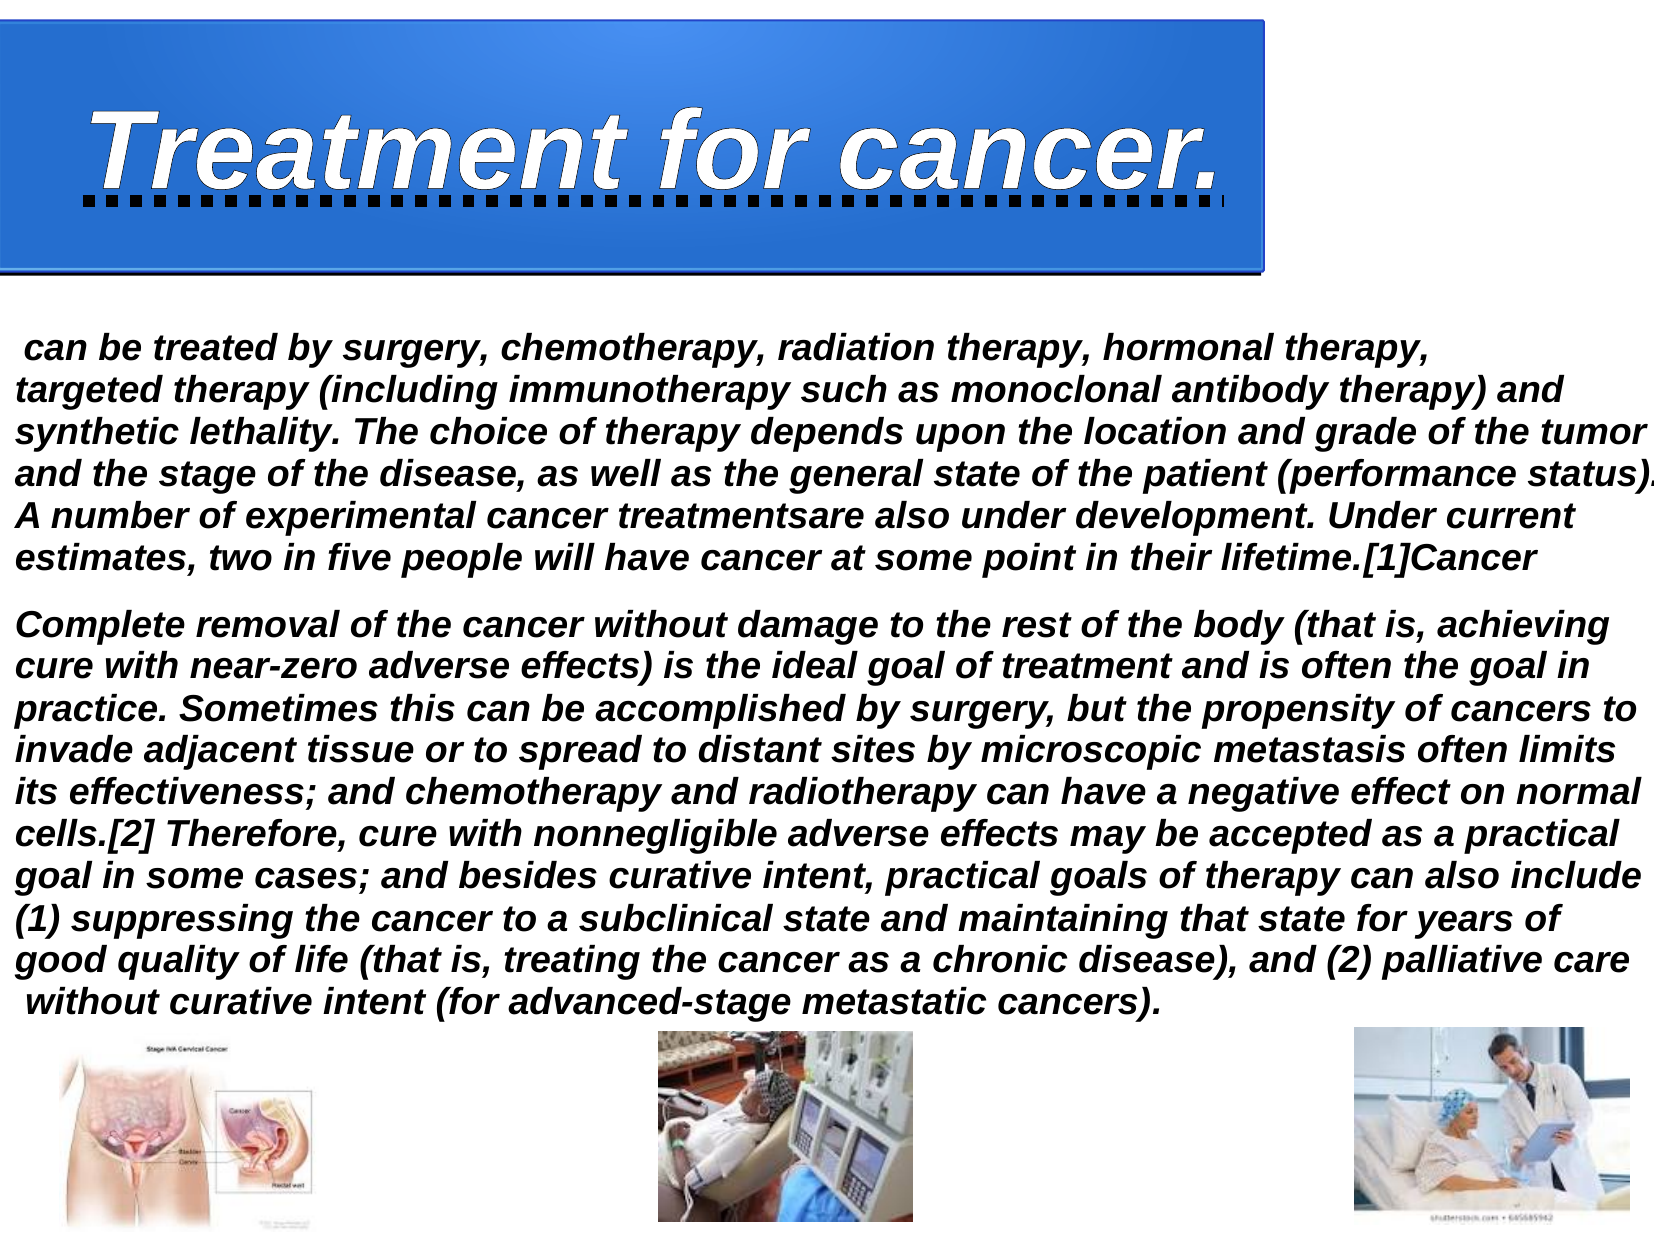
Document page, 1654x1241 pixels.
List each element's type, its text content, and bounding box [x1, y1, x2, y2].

text_box can be treated by surgery, chemotherapy, radiation therapy, hormonal therapy, targeted therapy (including immunotherapy such as monoclonal antibody therapy) and synthetic lethality. The choice of therapy depends upon the location and grade of the tumor and the stage of the disease, as well as the general state of the patient (performance status). A number of experimental cancer treatmentsare also under development. Under current estimates, two in five people will have cancer at some point in their lifetime.[1]Cancer Complete removal of the cancer without damage to the rest of the body (that is, achieving cure with near-zero adverse effects) is the ideal goal of treatment and is often the goal in practice. Sometimes this can be accomplished by surgery, but the propensity of cancers to invade adjacent tissue or to spread to distant sites by microscopic metastasis often limits its effectiveness; and chemotherapy and radiotherapy can have a negative effect on normal cells.[2] Therefore, cure with nonnegligible adverse effects may be accepted as a practical goal in some cases; and besides curative intent, practical goals of therapy can also include (1) suppressing the cancer to a subclinical state and maintaining that state for years of good quality of life (that is, treating the cancer as a chronic disease), and (2) palliative care without curative intent (for advanced-stage metastatic cancers). [0, 318, 1654, 1079]
picture [658, 1031, 913, 1222]
picture [59, 1033, 319, 1232]
title Treatment for cancer. [82, 47, 1235, 252]
picture [1354, 1027, 1630, 1225]
